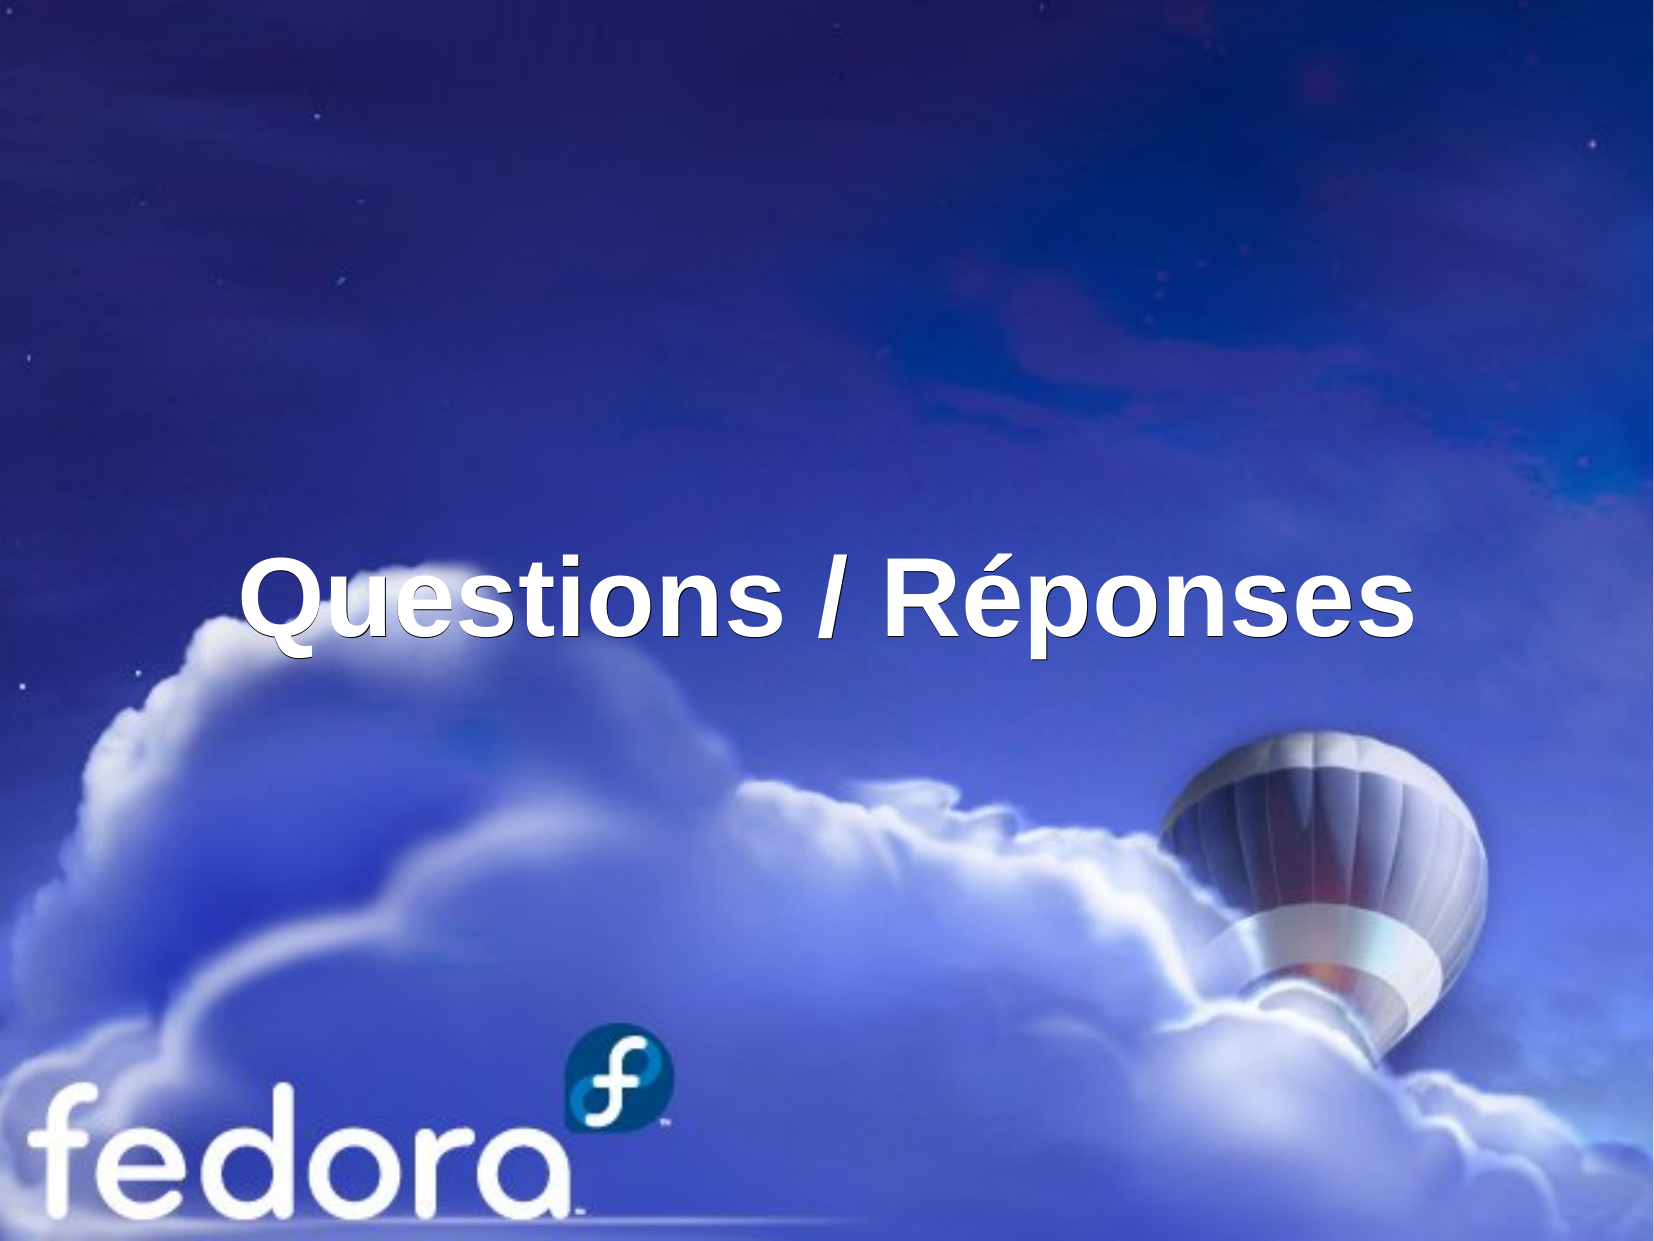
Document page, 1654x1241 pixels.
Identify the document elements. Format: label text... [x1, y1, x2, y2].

picture [0, 0, 1654, 1241]
text_box Questions / Réponses [106, 527, 1549, 713]
